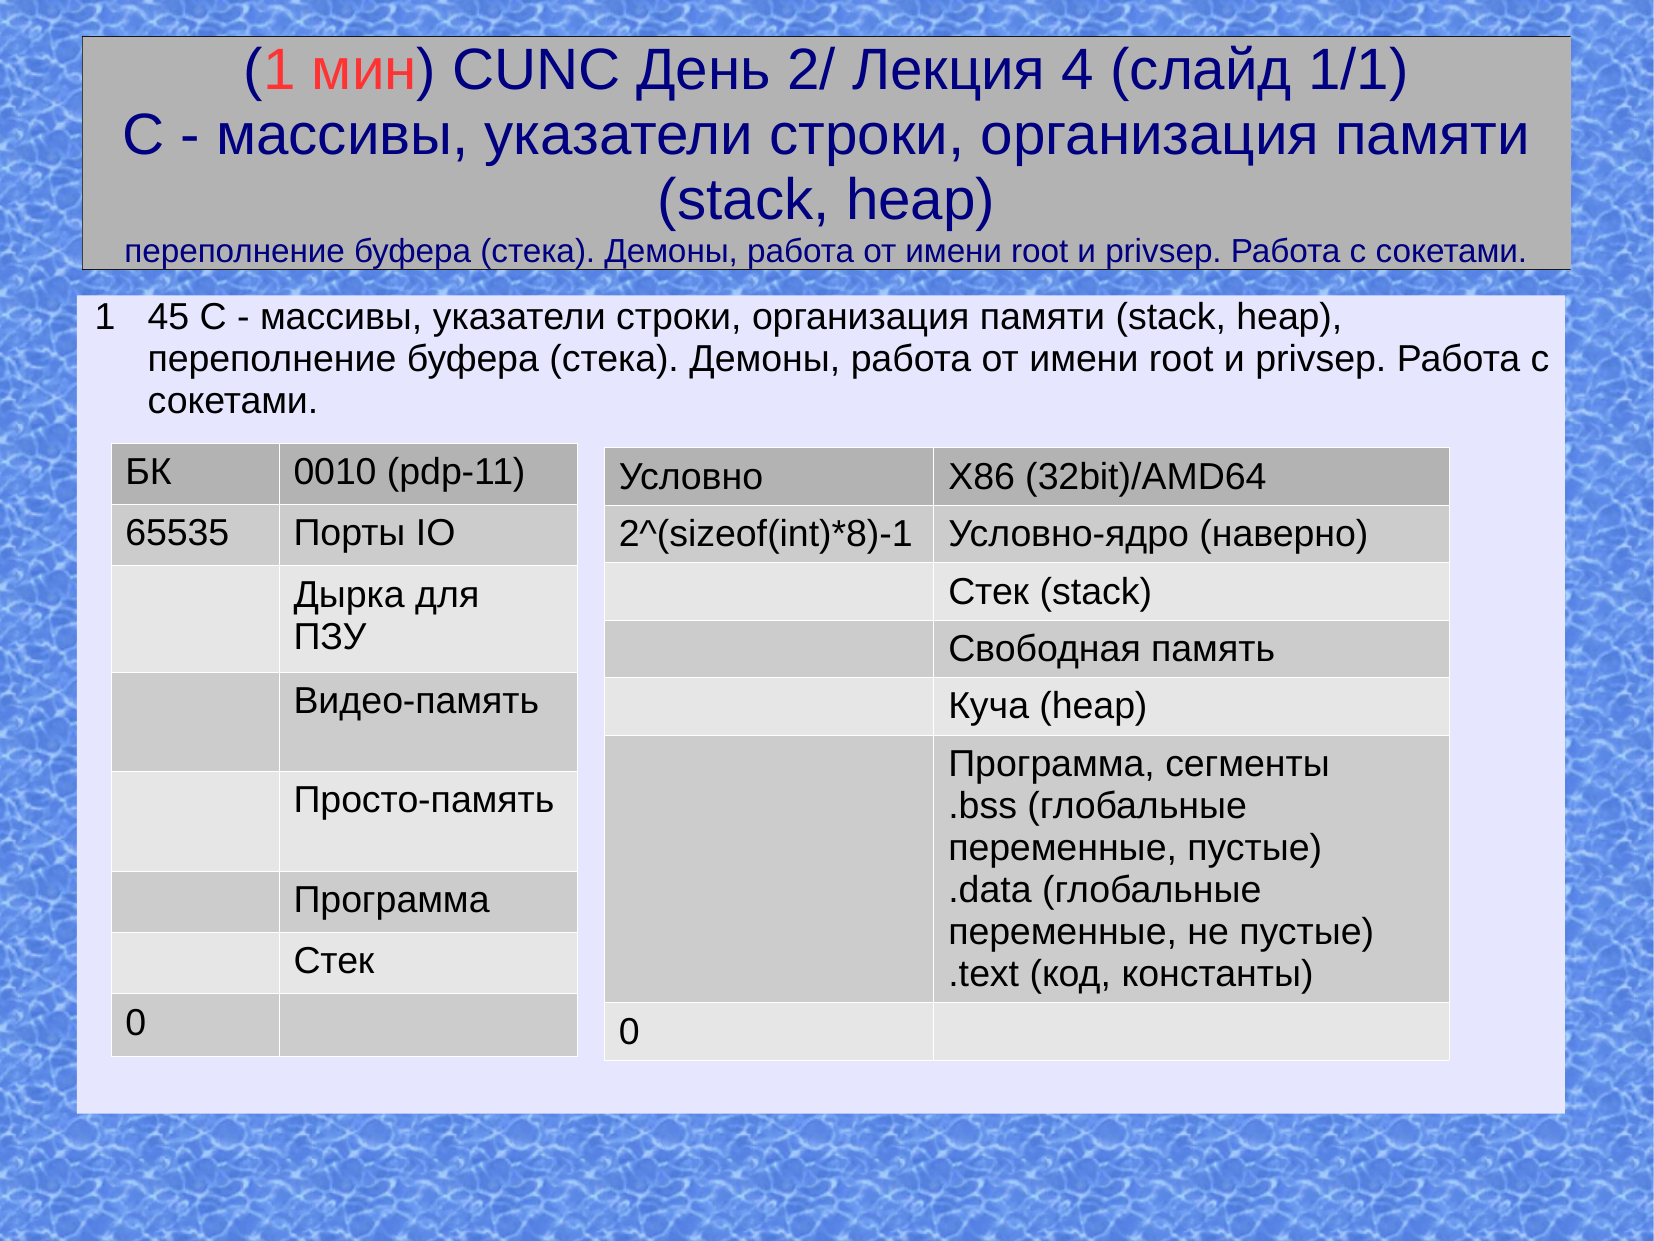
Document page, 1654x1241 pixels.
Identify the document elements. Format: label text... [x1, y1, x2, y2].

table_cell [112, 933, 279, 993]
table_cell [934, 1003, 1449, 1060]
picture [0, 0, 1654, 1241]
table_cell 0 [112, 994, 279, 1056]
table_cell [605, 736, 933, 1002]
table_header БК [112, 444, 279, 504]
table_cell Дырка для ПЗУ [280, 566, 577, 672]
list 45 C - массивы, указатели строки, организация памяти (stack, heap), переполнение буфера (стека). Демоны, работа от имени root и privsep. Работа с сокетами. [76, 295, 1565, 1114]
title (1 мин) CUNC День 2/ Лекция 4 (слайд 1/1) C - массивы, указатели строки, организация памяти (stack, heap) переполнение буфера (стека). Демоны, работа от имени root и privsep. Работа с сокетами. [82, 36, 1571, 270]
table_cell [112, 673, 279, 771]
table_cell 2^(sizeof(int)*8)-1 [605, 506, 933, 562]
table_cell Условно-ядро (наверно) [934, 506, 1449, 562]
table_cell Порты IO [280, 505, 577, 565]
table_cell Программа [280, 872, 577, 932]
table_cell [112, 872, 279, 932]
table_cell Куча (heap) [934, 678, 1449, 735]
table_header X86 (32bit)/AMD64 [934, 448, 1449, 505]
table_header Условно [605, 448, 933, 505]
table_cell [605, 621, 933, 677]
table_cell 65535 [112, 505, 279, 565]
table_cell Стек [280, 933, 577, 993]
table_cell 0 [605, 1003, 933, 1060]
table_cell [605, 563, 933, 620]
table_cell [605, 678, 933, 735]
table_cell [112, 772, 279, 871]
table_cell [280, 994, 577, 1056]
table_header 0010 (pdp-11) [280, 444, 577, 504]
table_cell Просто-память [280, 772, 577, 871]
table_cell Видео-память [280, 673, 577, 771]
table_cell Стек (stack) [934, 563, 1449, 620]
table_cell Свободная память [934, 621, 1449, 677]
table_cell Программа, сегменты .bss (глобальные переменные, пустые) .data (глобальные переменные, не пустые) .text (код, константы) [934, 736, 1449, 1002]
table_cell [112, 566, 279, 672]
